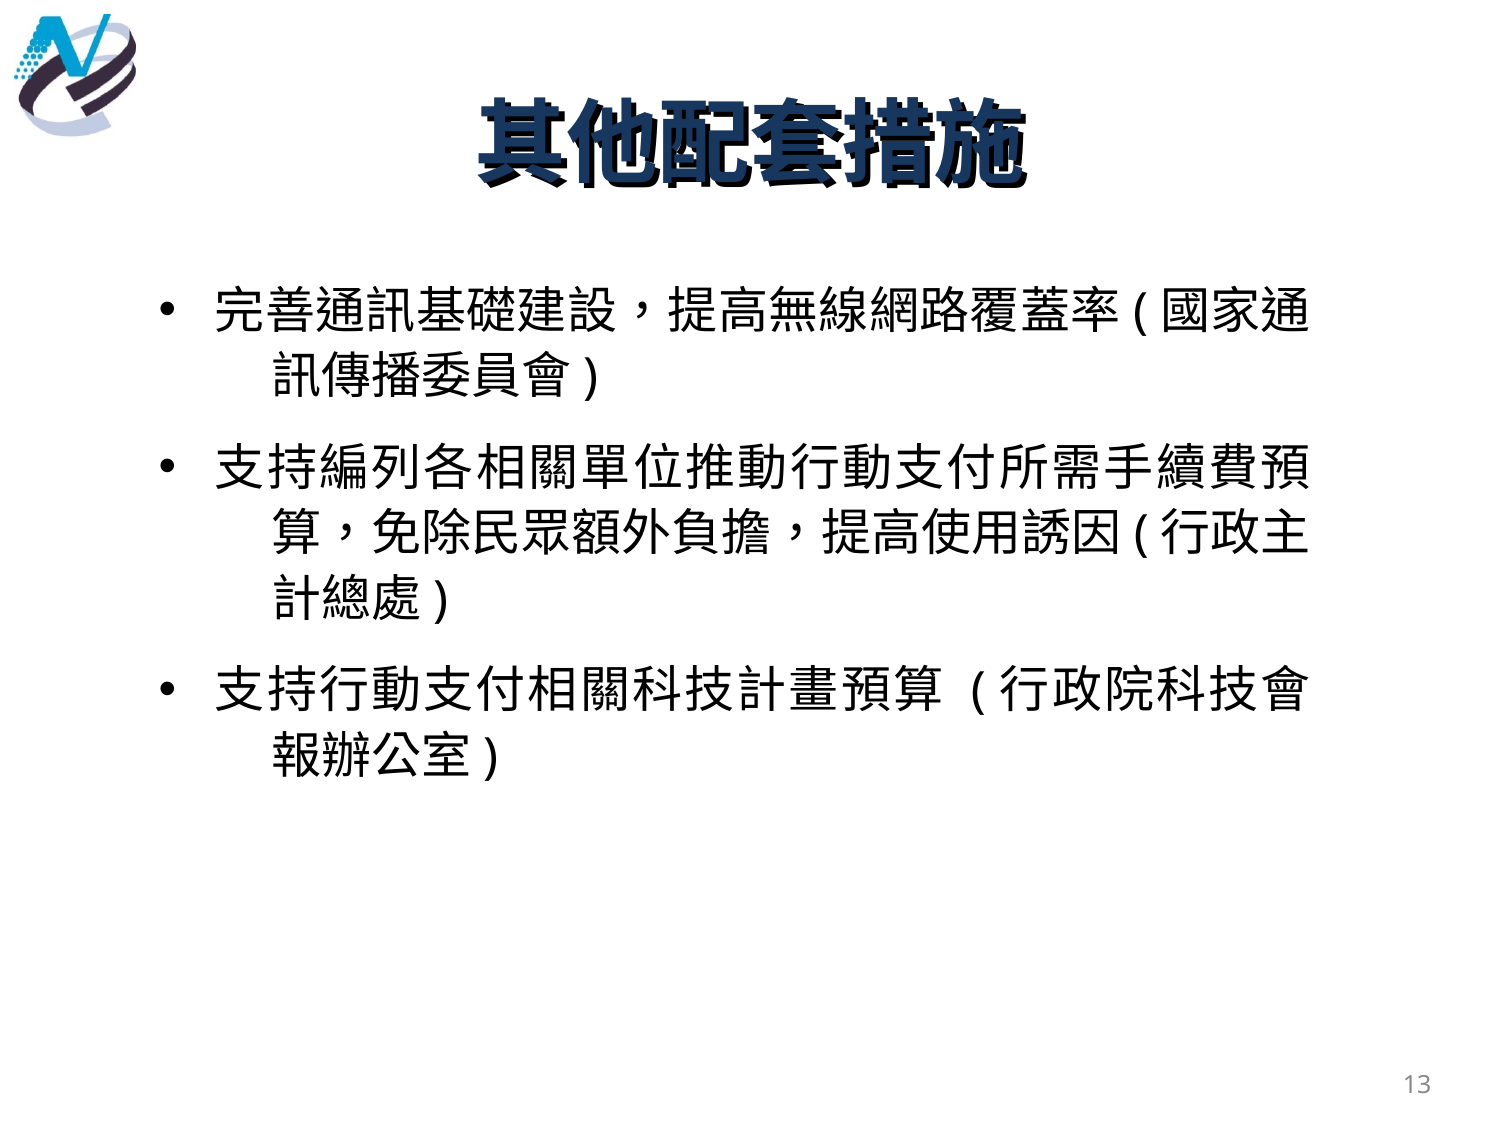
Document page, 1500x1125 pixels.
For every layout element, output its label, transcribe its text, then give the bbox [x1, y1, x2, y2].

text_box 12 [1387, 1056, 1485, 1117]
picture [14, 14, 136, 140]
text_box 完善通訊基礎建設，提高無線網路覆蓋率(國家通訊傳播委員會) 支持編列各相關單位推動行動支付所需手續費預算，免除民眾額外負擔，提高使用誘因(行政主計總處) 支持行動支付相關科技計畫預算 (行政院科技會報辦公室) [136, 265, 1326, 924]
title 其他配套措施 [75, 45, 1426, 233]
